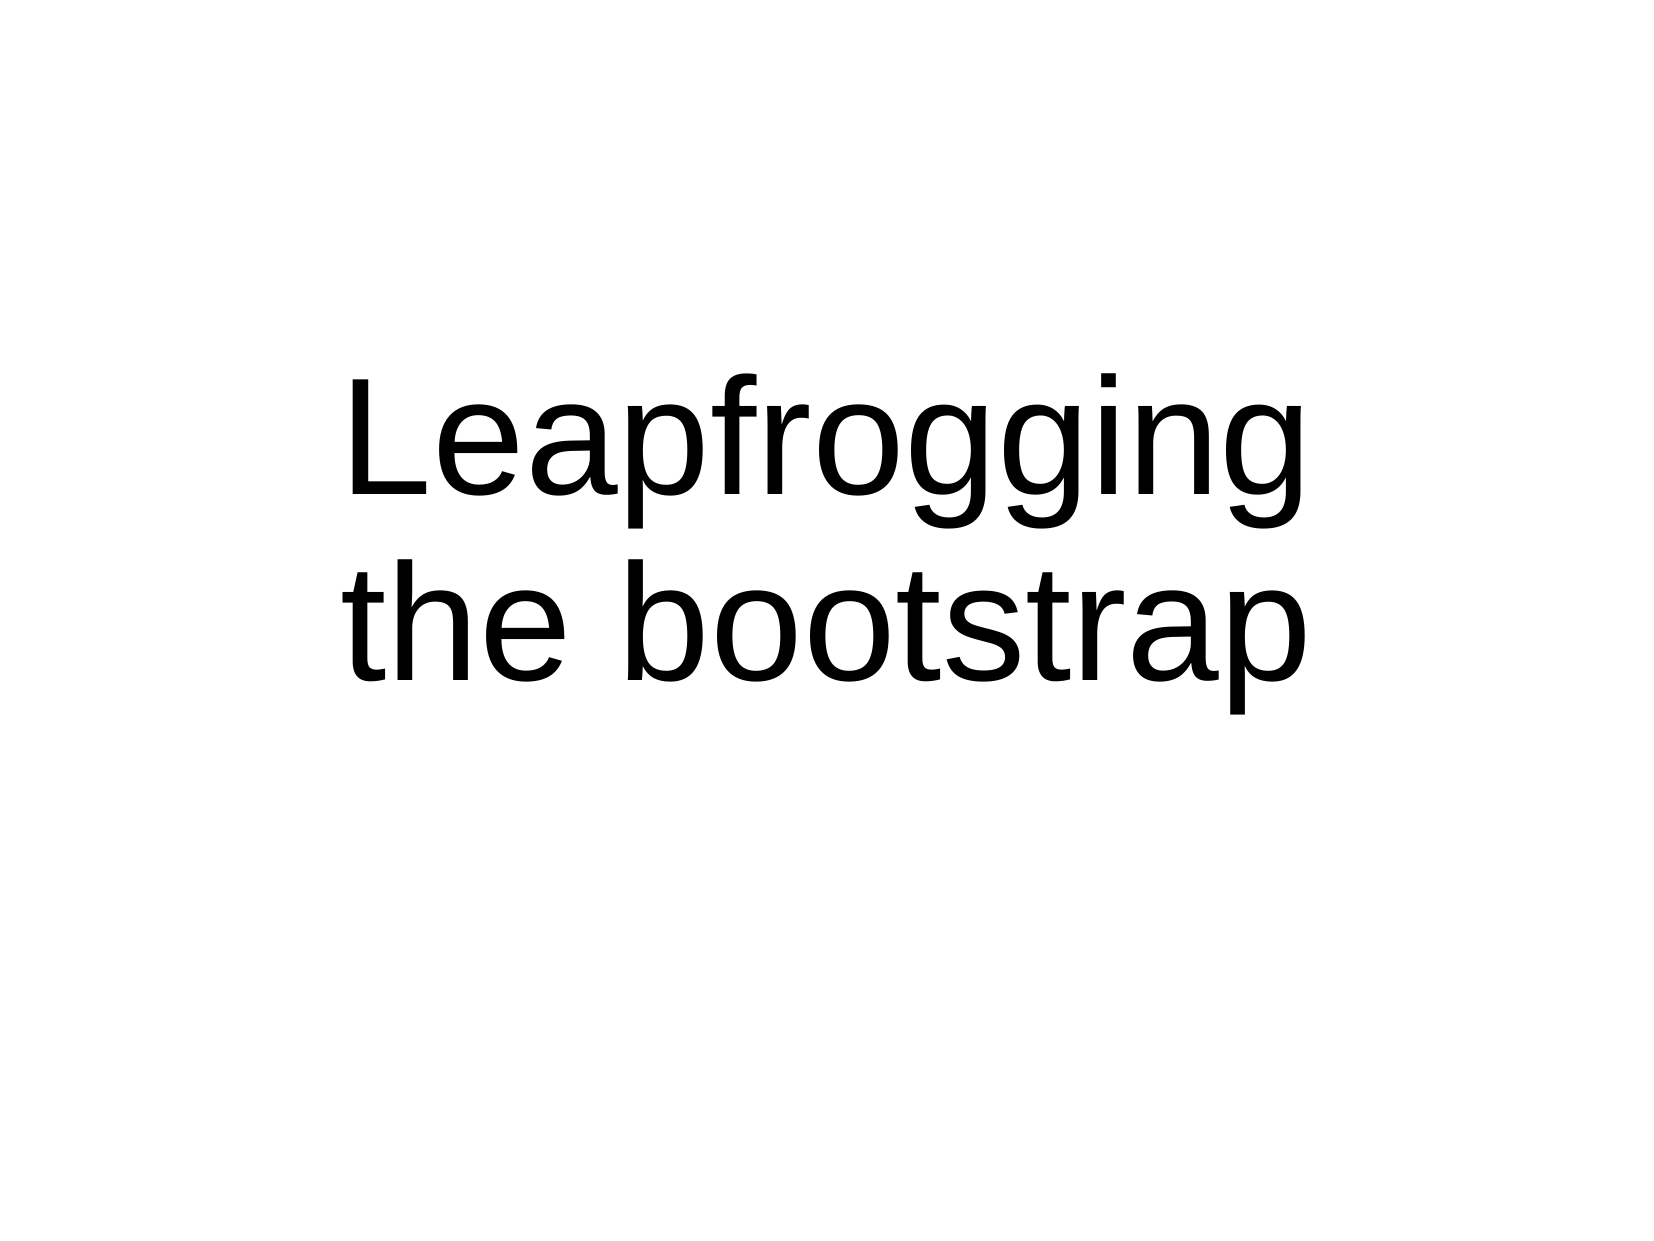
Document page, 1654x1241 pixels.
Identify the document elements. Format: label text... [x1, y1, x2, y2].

subtitle Leapfrogging the bootstrap [82, 49, 1571, 1010]
